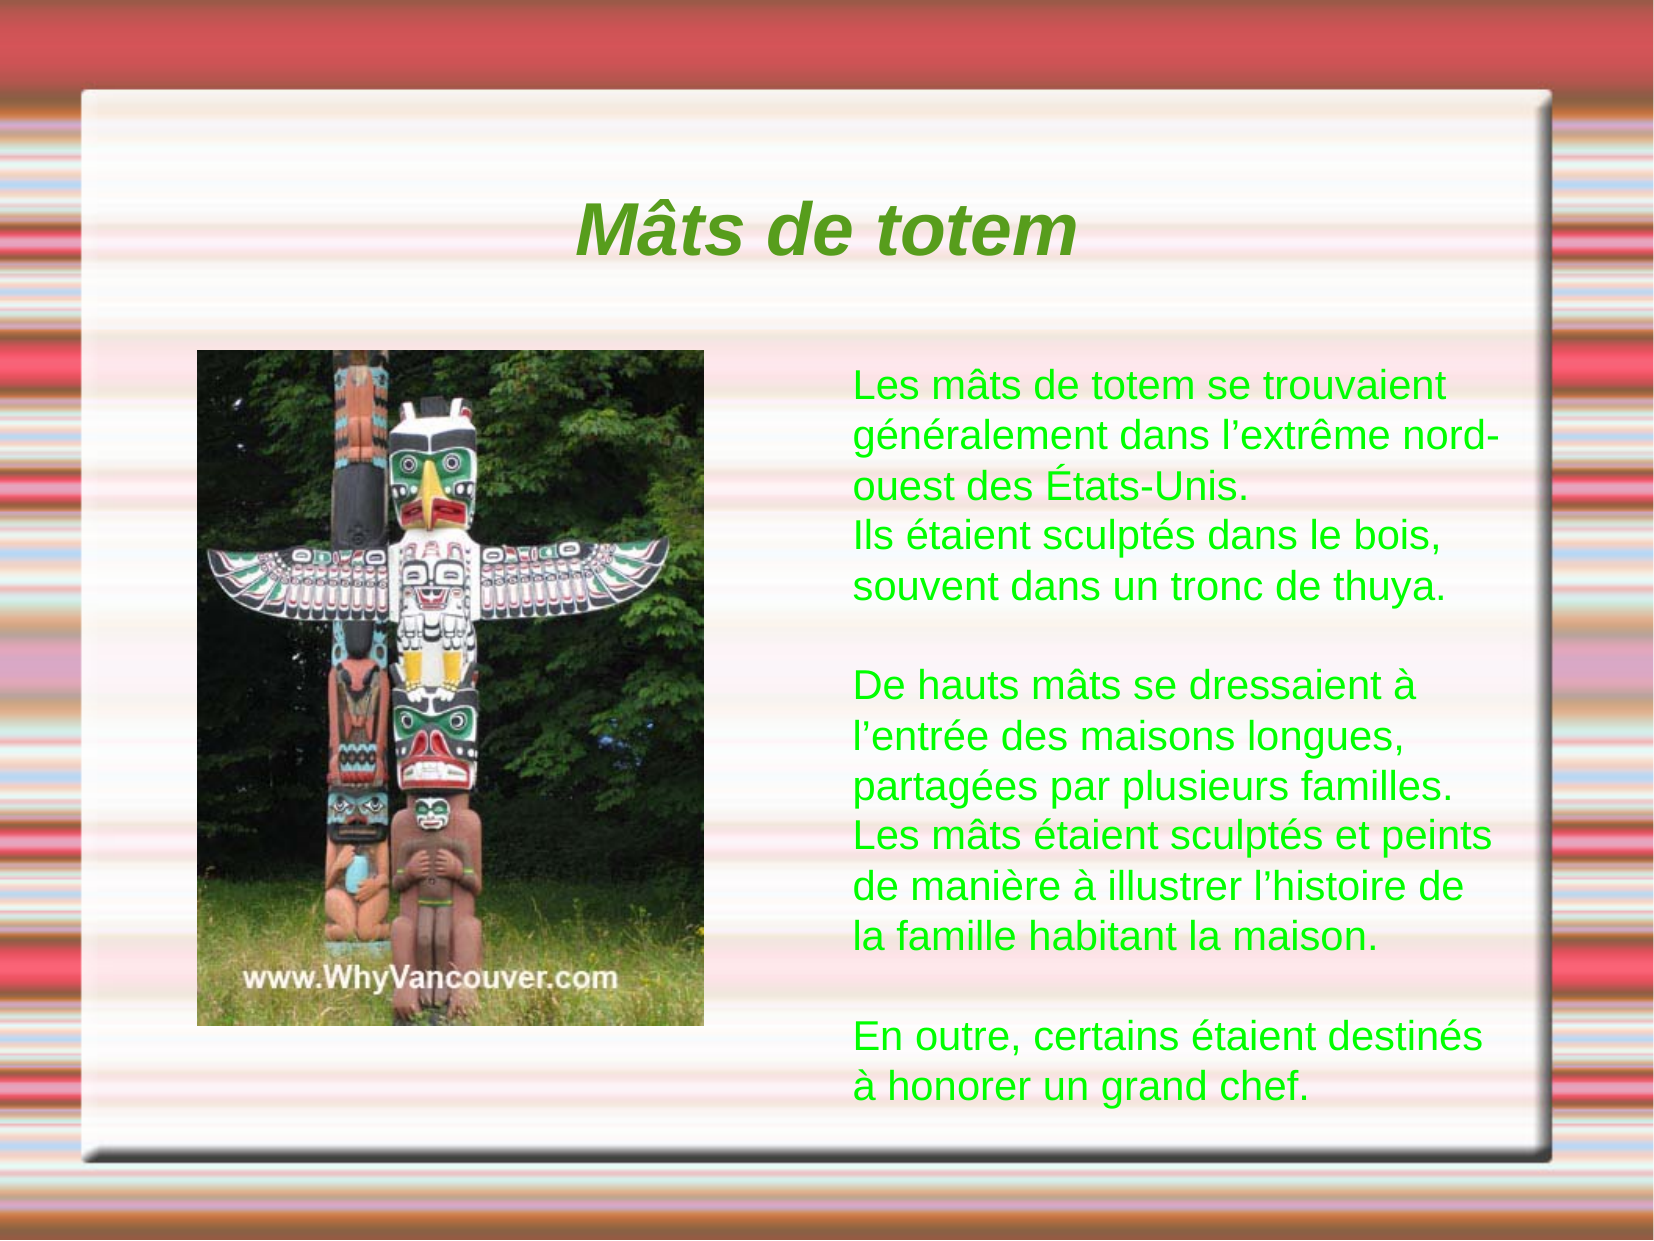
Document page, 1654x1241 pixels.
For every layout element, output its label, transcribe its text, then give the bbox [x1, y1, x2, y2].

list Les mâts de totem se trouvaient généralement dans l’extrême nord-ouest des États-Unis. Ils étaient sculptés dans le bois, souvent dans un tronc de thuya. De hauts mâts se dressaient à l’entrée des maisons longues, partagées par plusieurs familles. Les mâts étaient sculptés et peints de manière à illustrer l’histoire de la famille habitant la maison. En outre, certains étaient destinés à honorer un grand chef. [837, 350, 1517, 1132]
picture [0, 0, 1654, 1240]
title Mâts de totem [121, 172, 1534, 264]
